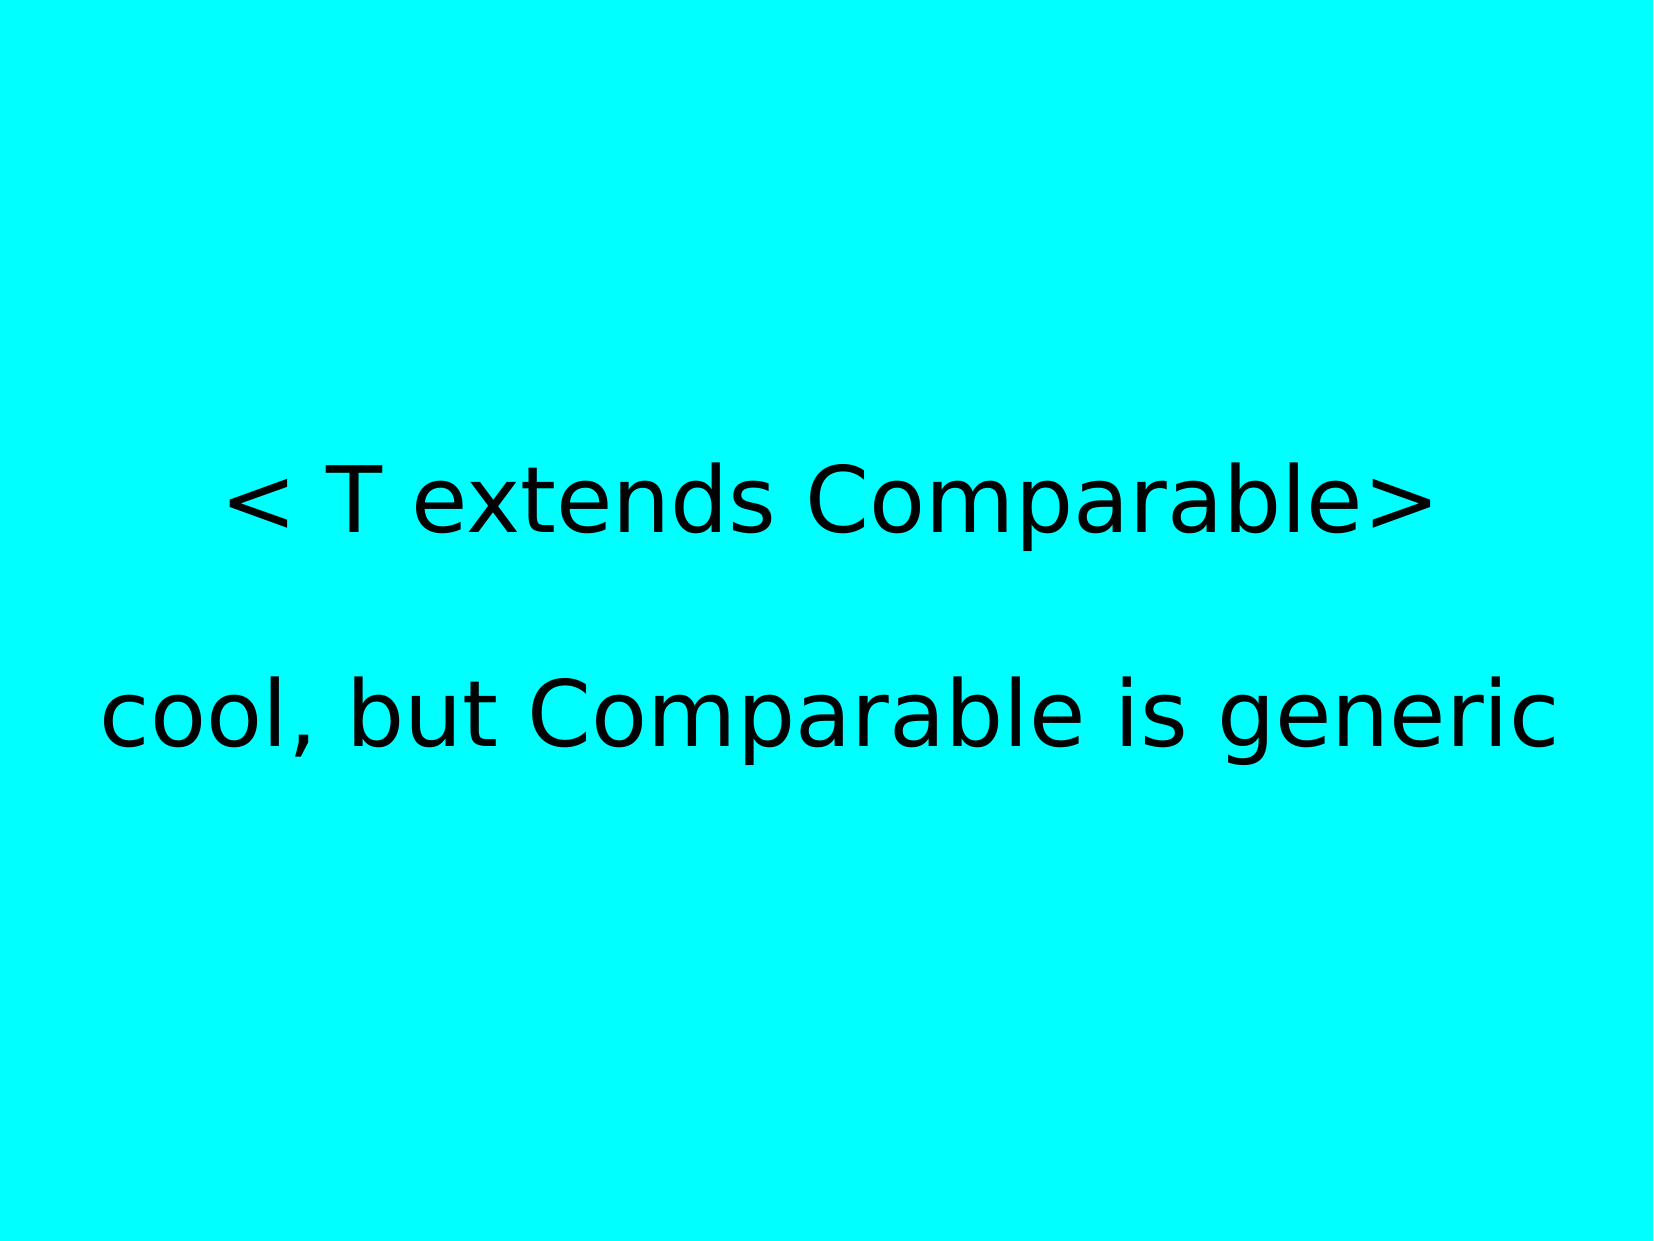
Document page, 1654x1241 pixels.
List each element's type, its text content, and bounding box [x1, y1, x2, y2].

title < T extends Comparable> cool, but Comparable is generic [87, 75, 1576, 1140]
